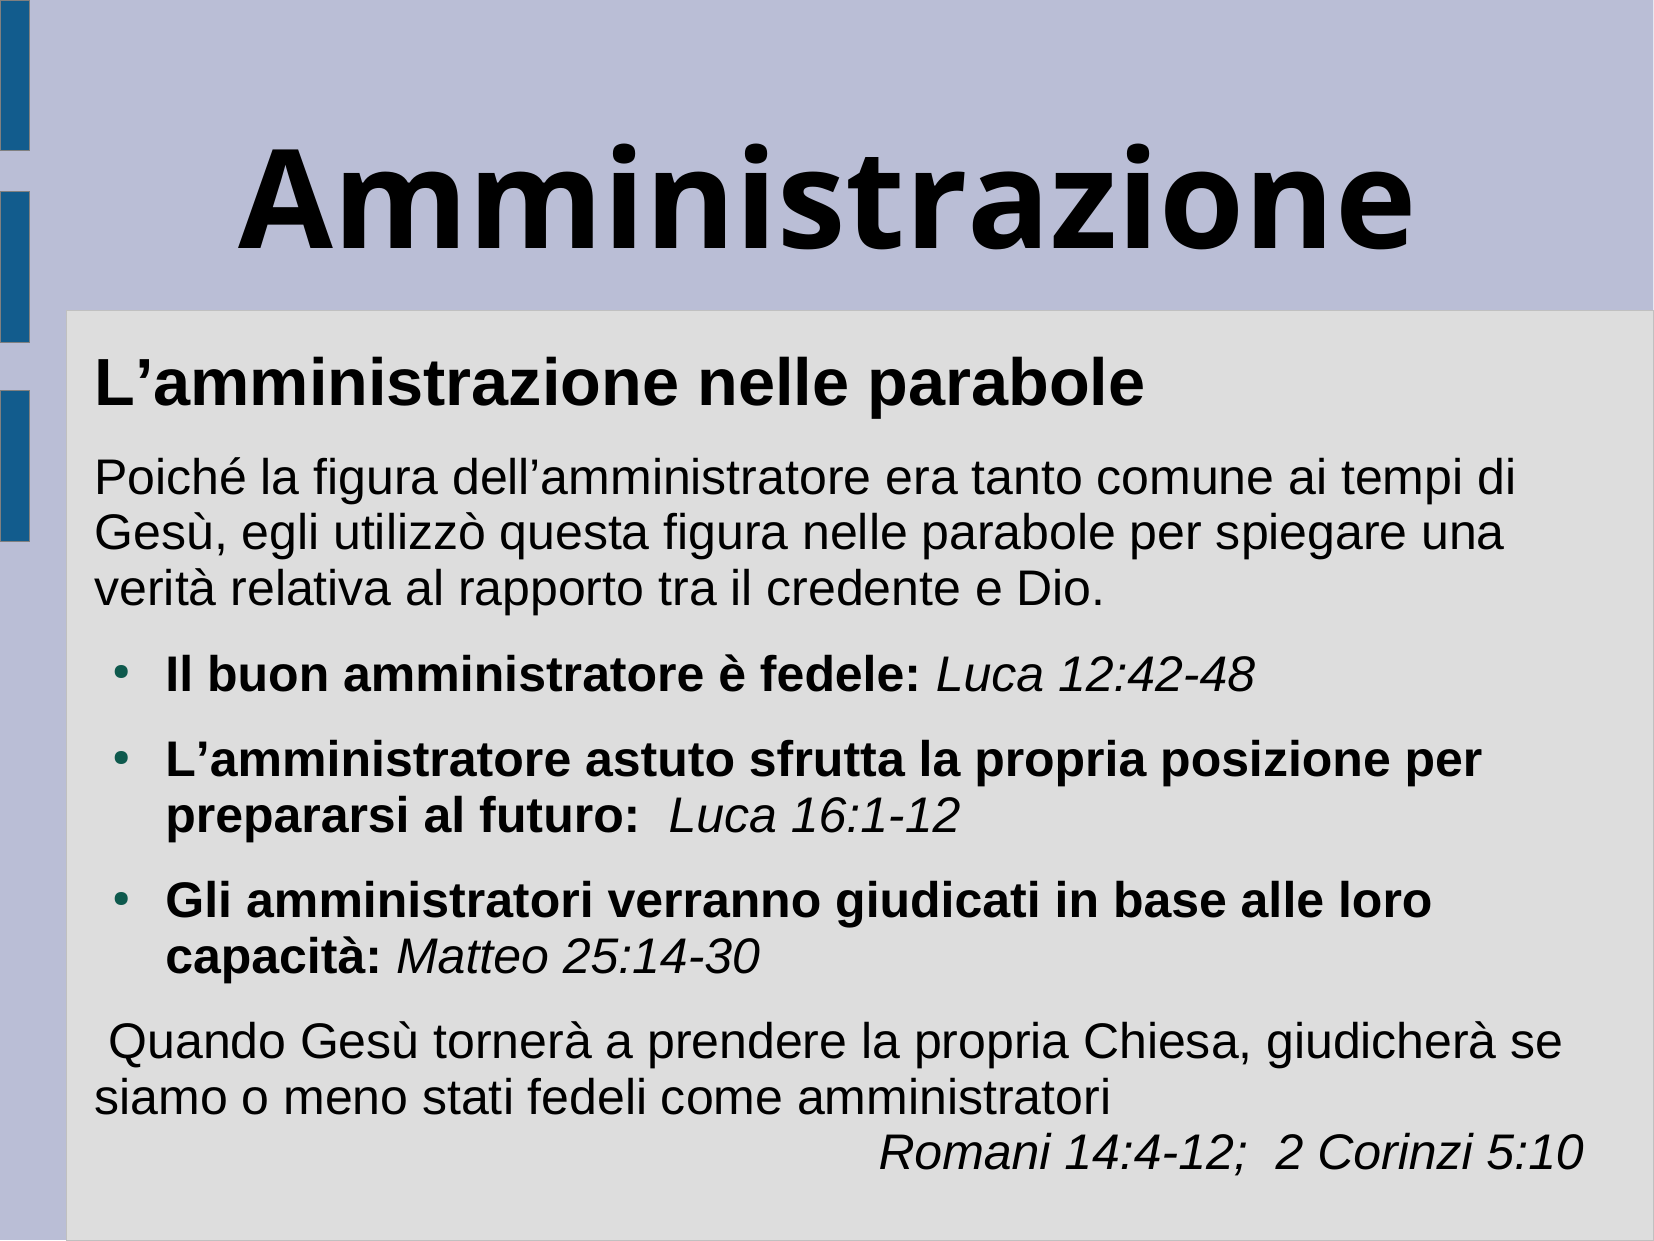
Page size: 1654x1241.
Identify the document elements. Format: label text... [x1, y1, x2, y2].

title Amministrazione [121, 83, 1534, 306]
list L’amministrazione nelle parabole Poiché la figura dell’amministratore era tanto comune ai tempi di Gesù, egli utilizzò questa figura nelle parabole per spiegare una verità relativa al rapporto tra il credente e Dio. Il buon amministratore è fedele: Luca 12:42-48 L’amministratore astuto sfrutta la propria posizione per prepararsi al futuro: Luca 16:1-12 Gli amministratori verranno giudicati in base alle loro capacità: Matteo 25:14-30 Quando Gesù tornerà a prendere la propria Chiesa, giudicherà se siamo o meno stati fedeli come amministratori Romani 14:4-12; 2 Corinzi 5:10 [94, 344, 1619, 1193]
